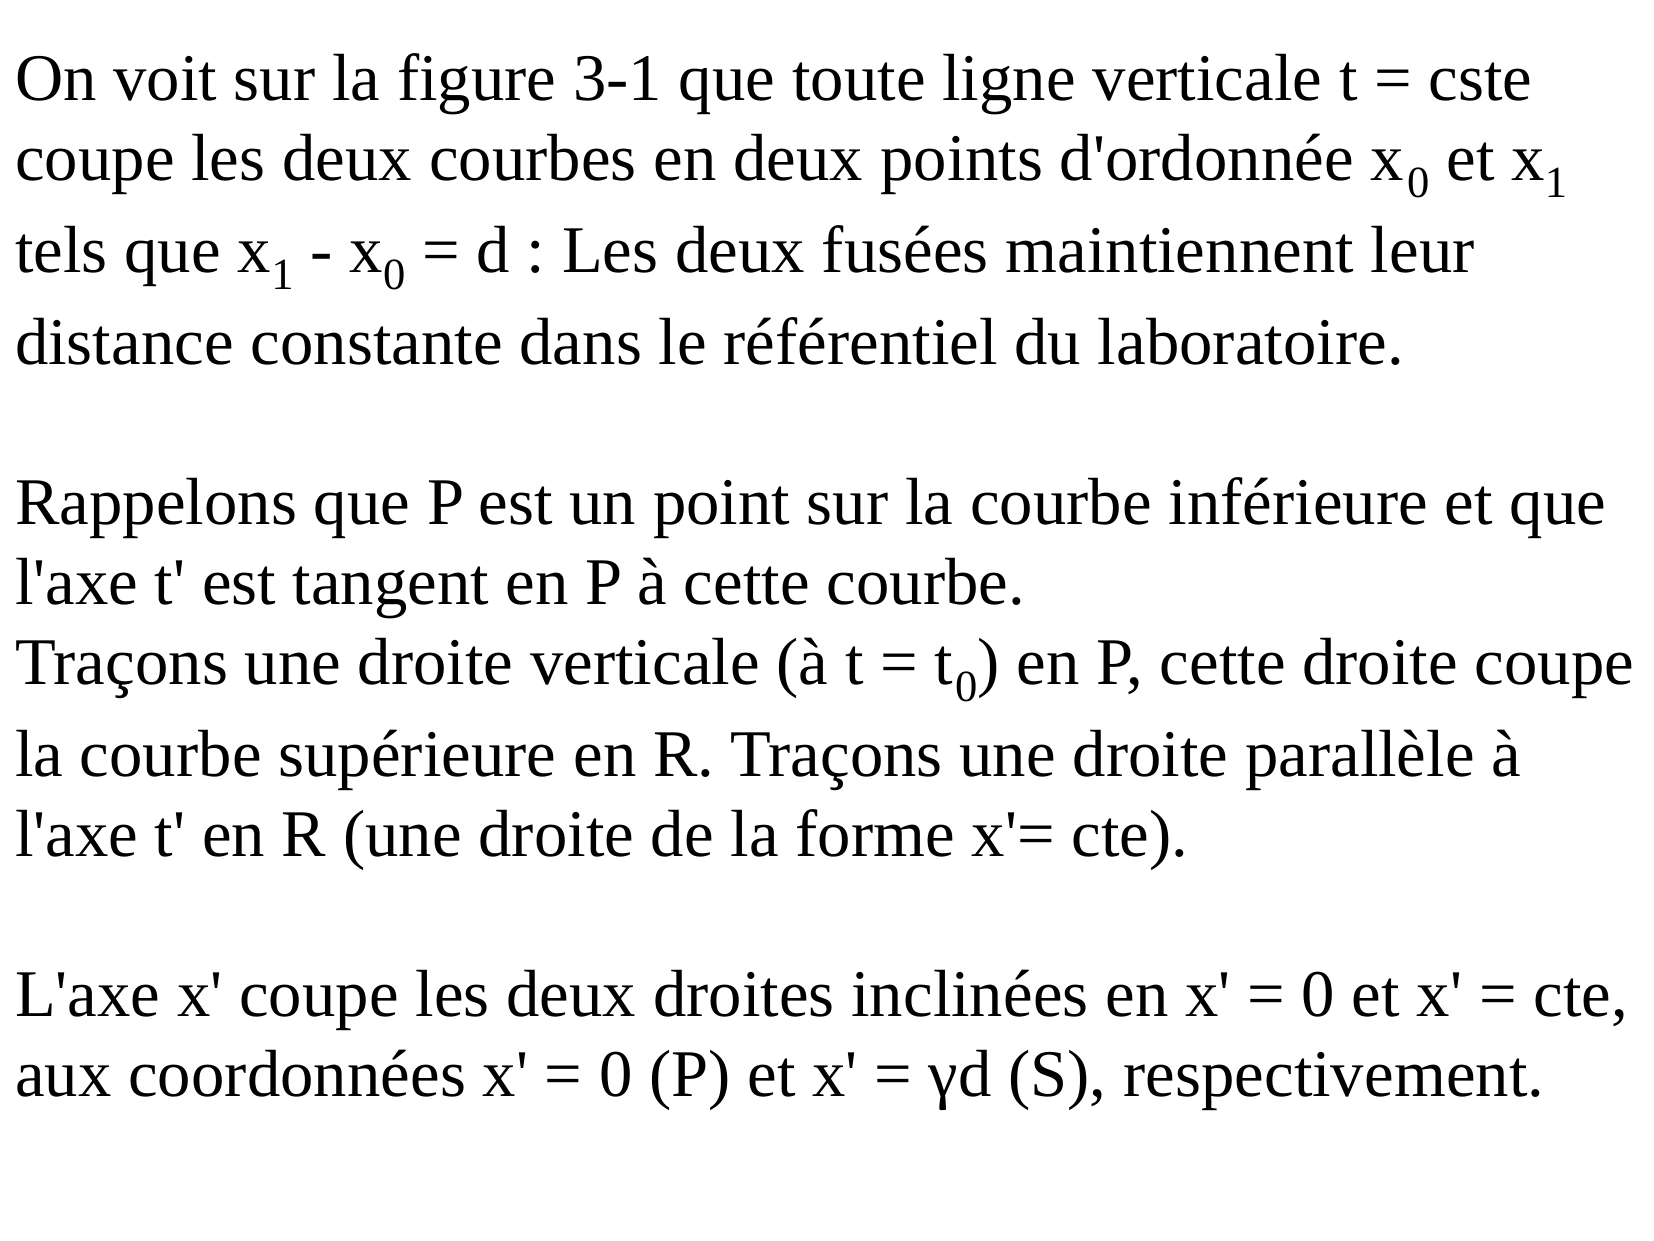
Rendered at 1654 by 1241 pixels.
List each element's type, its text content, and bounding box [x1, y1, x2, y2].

text_box On voit sur la figure 3-1 que toute ligne verticale t = cste coupe les deux courbes en deux points d'ordonnée x0 et x1 tels que x1 - x0 = d : Les deux fusées maintiennent leur distance constante dans le référentiel du laboratoire. Rappelons que P est un point sur la courbe inférieure et que l'axe t' est tangent en P à cette courbe. Traçons une droite verticale (à t = t0) en P, cette droite coupe la courbe supérieure en R. Traçons une droite parallèle à l'axe t' en R (une droite de la forme x'= cte). L'axe x' coupe les deux droites inclinées en x' = 0 et x' = cte, aux coordonnées x' = 0 (P) et x' = γd (S), respectivement. [0, 26, 1654, 1092]
